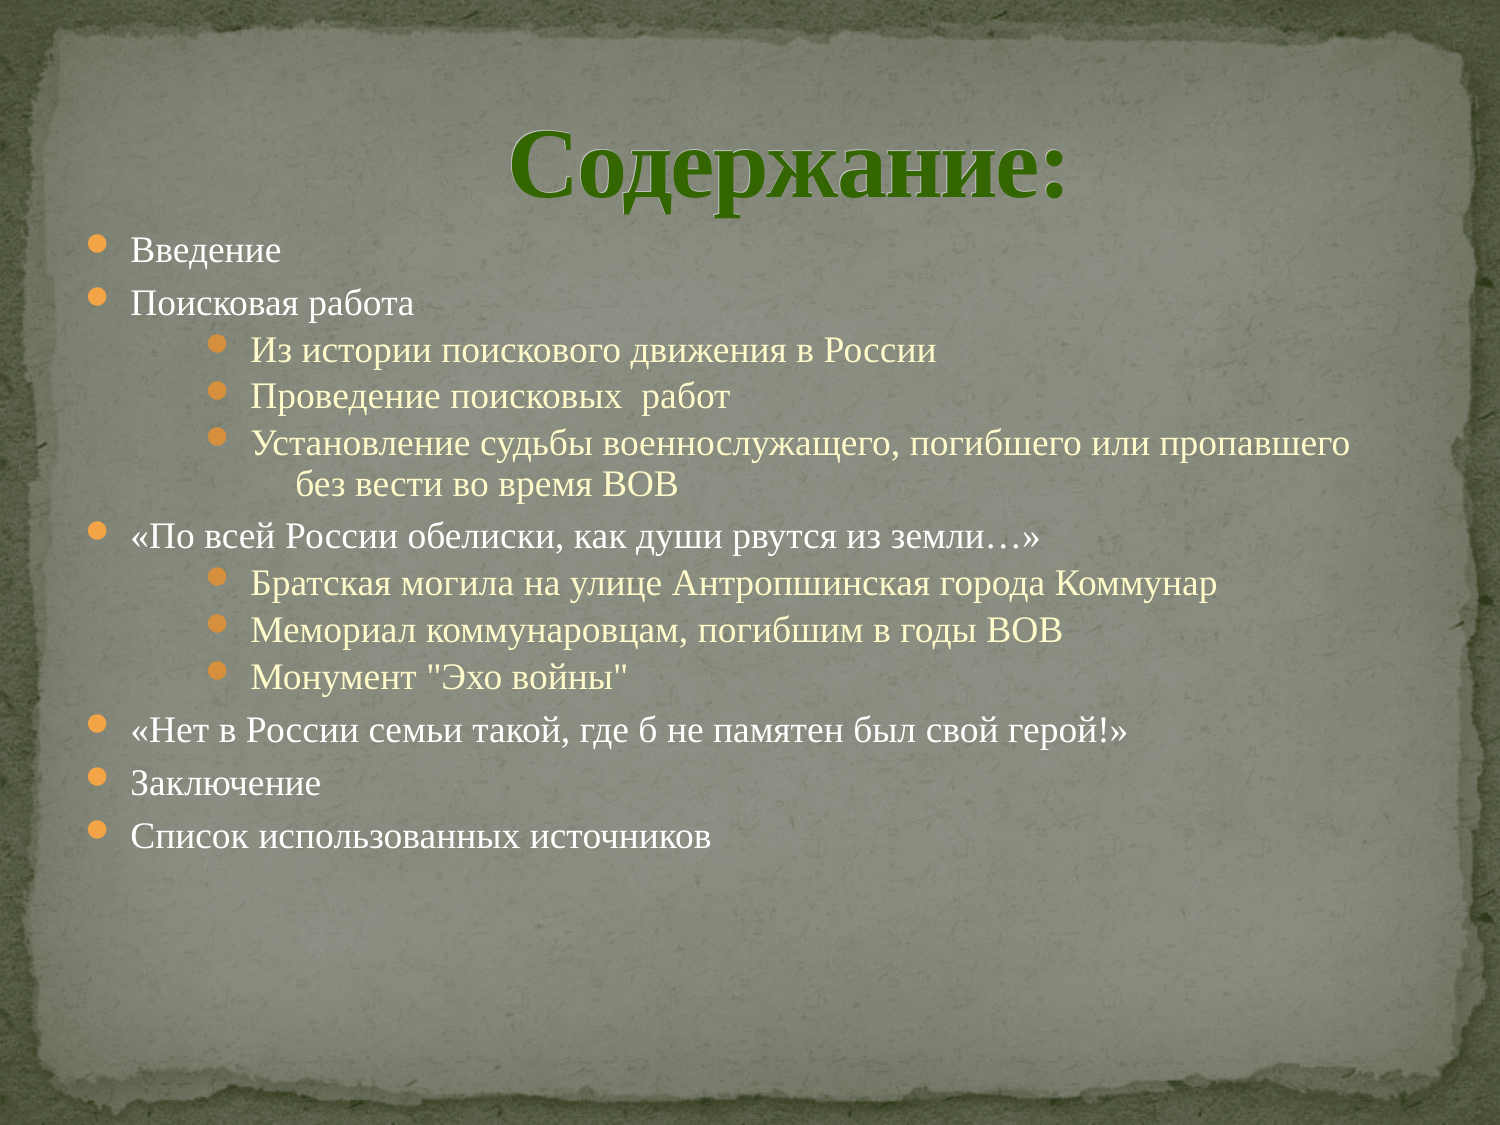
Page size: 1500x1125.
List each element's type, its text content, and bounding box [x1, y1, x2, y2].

title Содержание: [75, 24, 1426, 225]
list Введение Поисковая работа Из истории поискового движения в России Проведение поисковых работ Установление судьбы военнослужащего, погибшего или пропавшего без вести во время ВОВ «По всей России обелиски, как души рвутся из земли…» Братская могила на улице Антропшинская города Коммунар Мемориал коммунаровцам, погибшим в годы ВОВ Монумент "Эхо войны" «Нет в России семьи такой, где б не памятен был свой герой!» Заключение Список использованных источников [70, 222, 1421, 1055]
